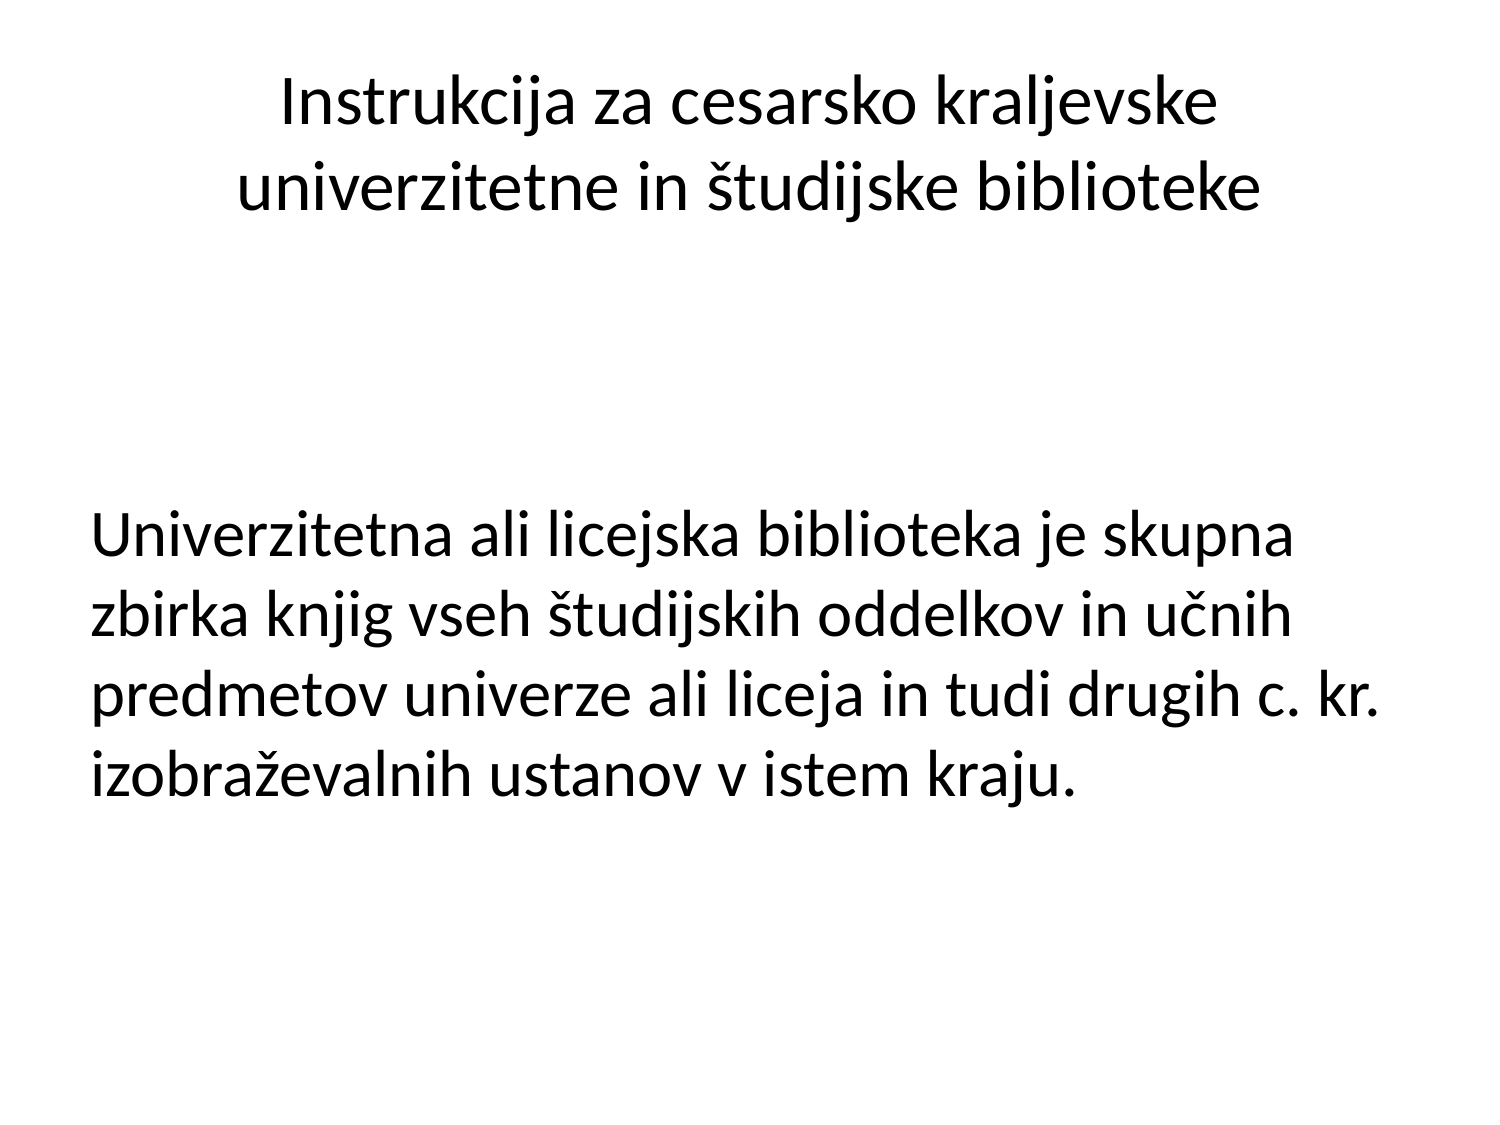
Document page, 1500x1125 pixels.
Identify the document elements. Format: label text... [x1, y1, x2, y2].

list Univerzitetna ali licejska biblioteka je skupna zbirka knjig vseh študijskih oddelkov in učnih predmetov univerze ali liceja in tudi drugih c. kr. izobraževalnih ustanov v istem kraju. [75, 262, 1425, 1005]
title Instrukcija za cesarsko kraljevske univerzitetne in študijske biblioteke [75, 45, 1425, 233]
